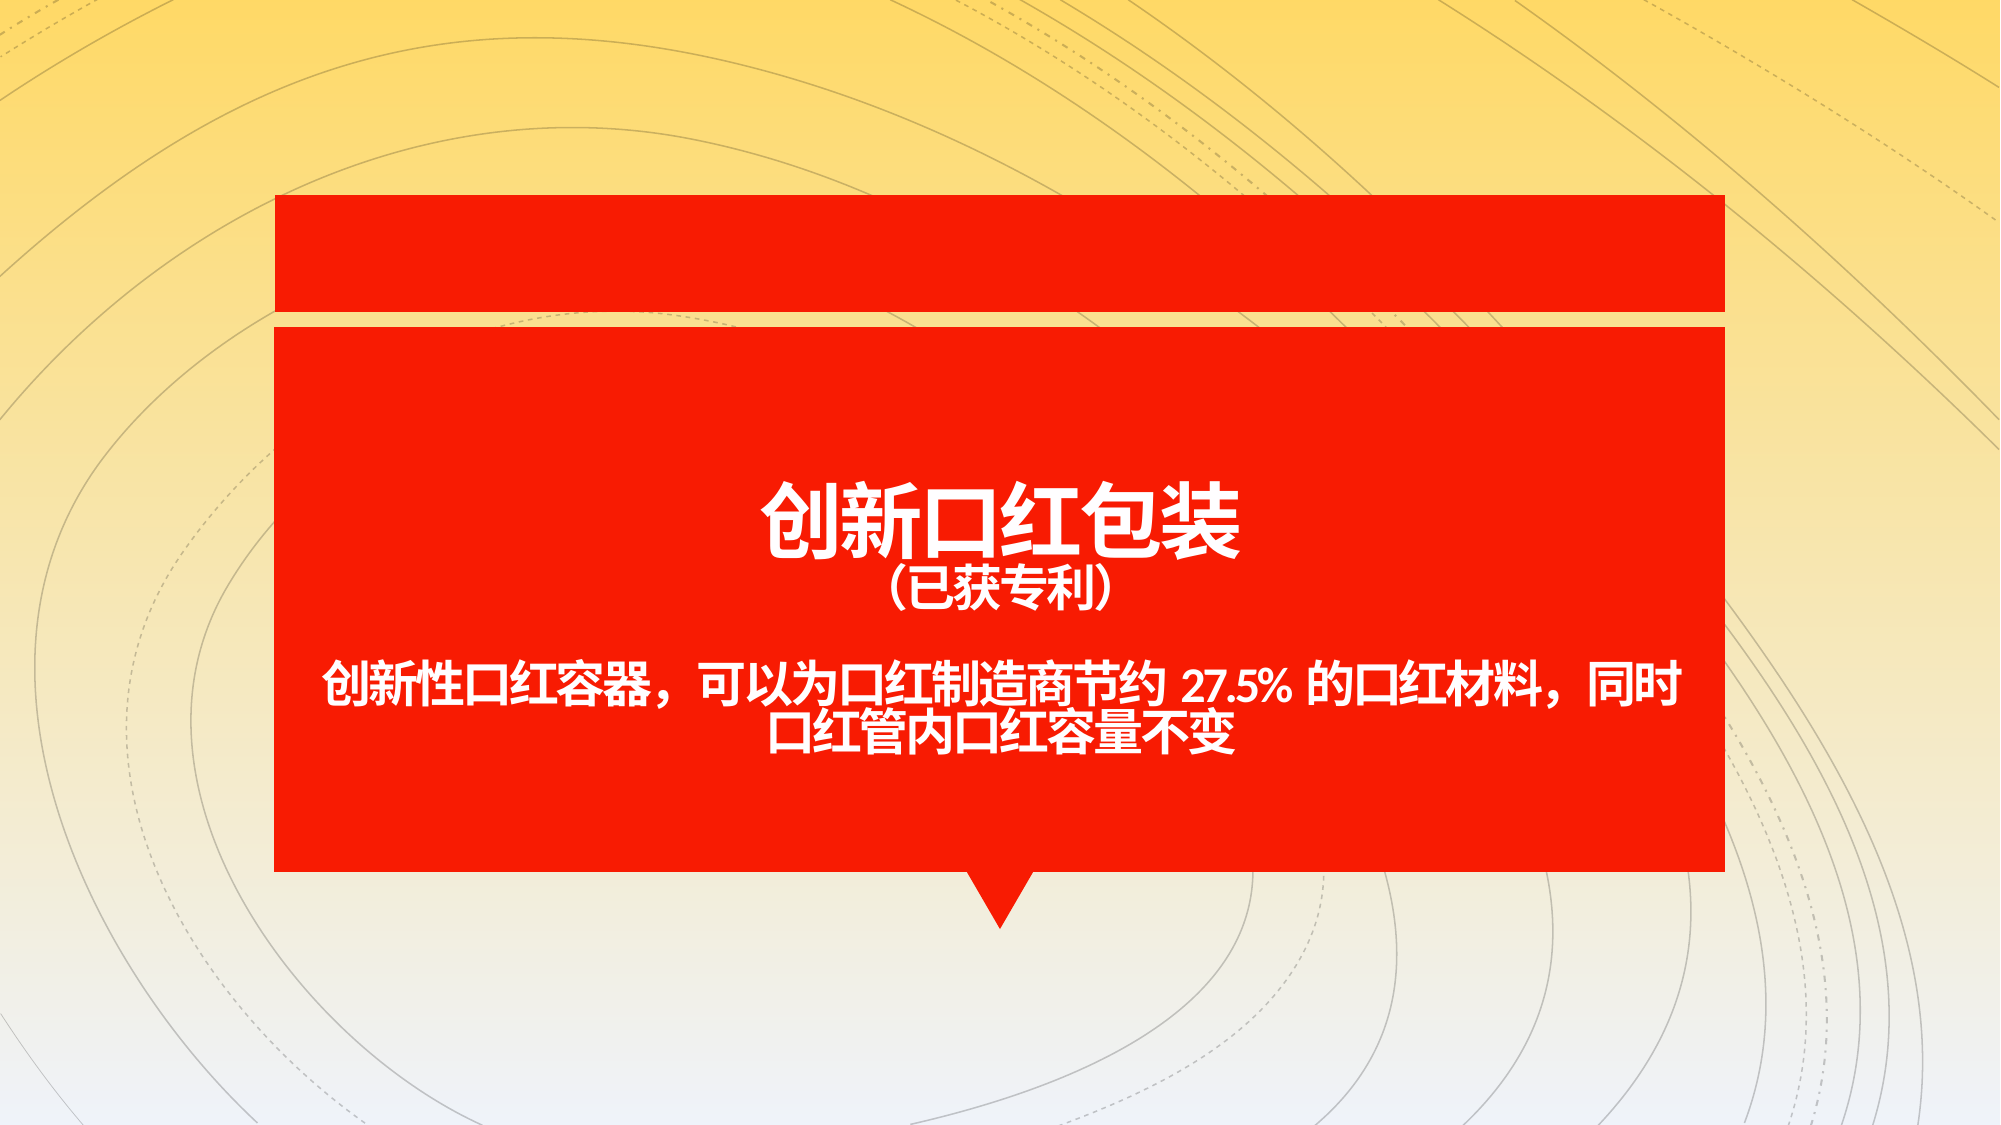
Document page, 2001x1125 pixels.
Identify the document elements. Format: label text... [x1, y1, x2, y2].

title 创新口红包装 （已获专利） 创新性口红容器，可以为口红制造商节约27.5%的口红材料，同时口红管内口红容量不变 [278, 193, 1724, 821]
